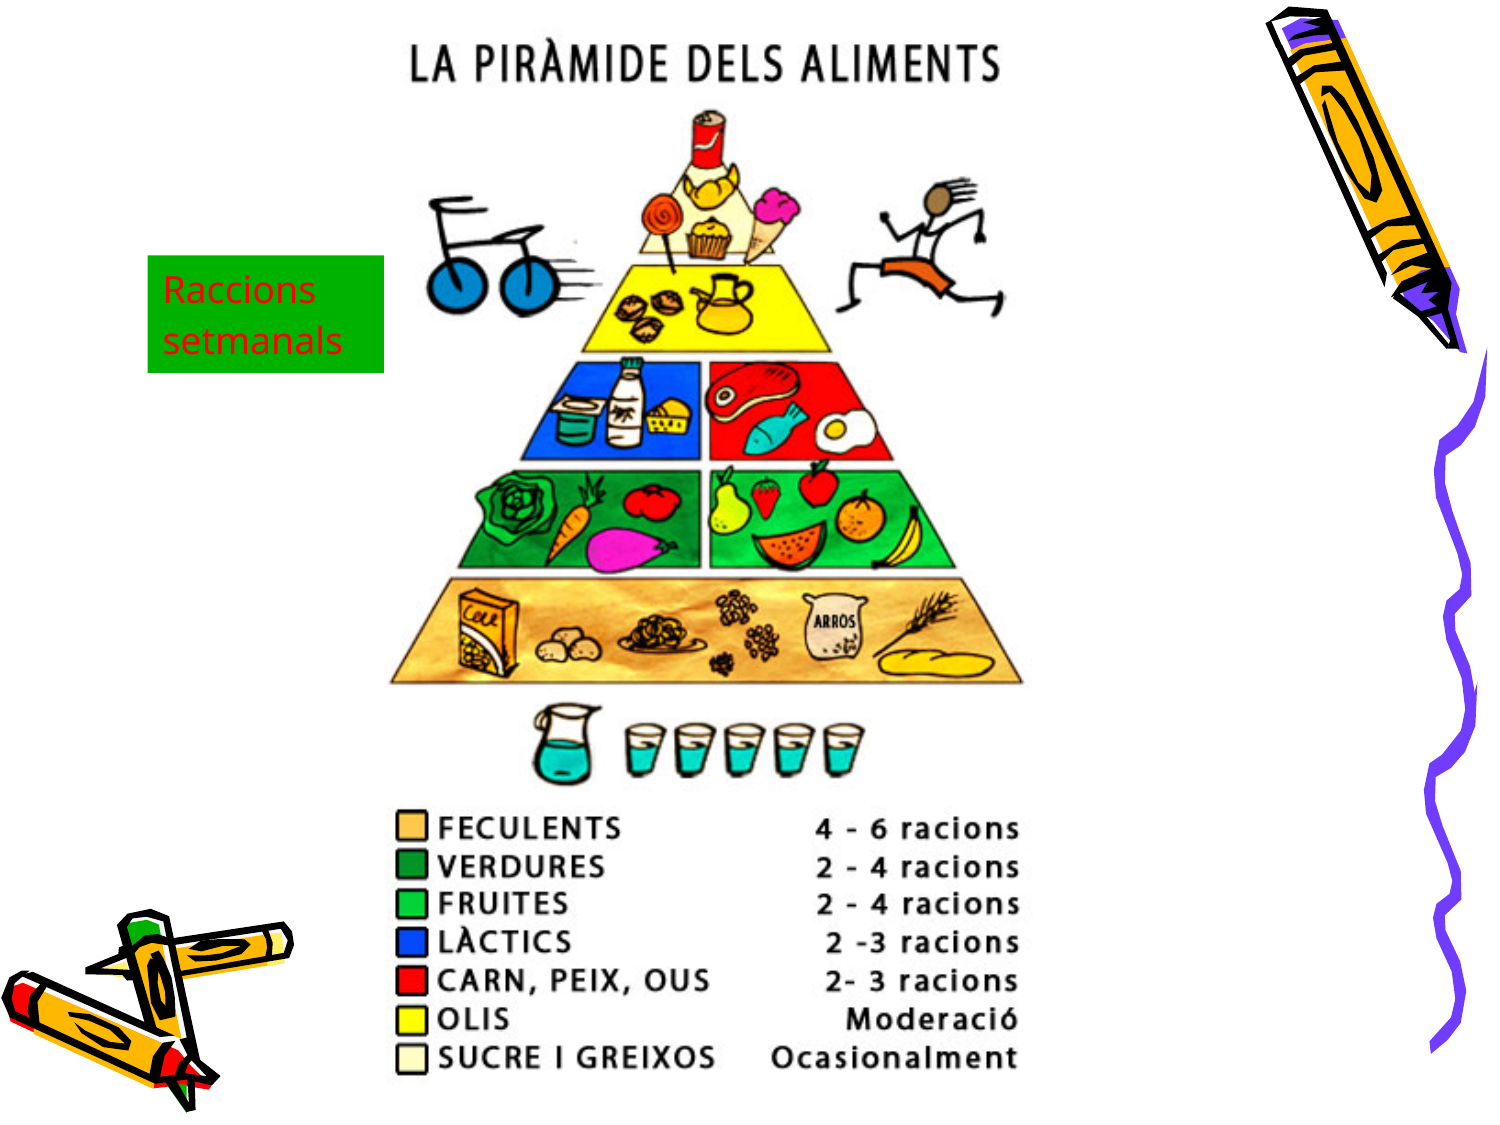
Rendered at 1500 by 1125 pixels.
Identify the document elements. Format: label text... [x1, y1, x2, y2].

picture [372, 0, 1042, 1094]
text_box Raccions setmanals [147, 255, 384, 373]
